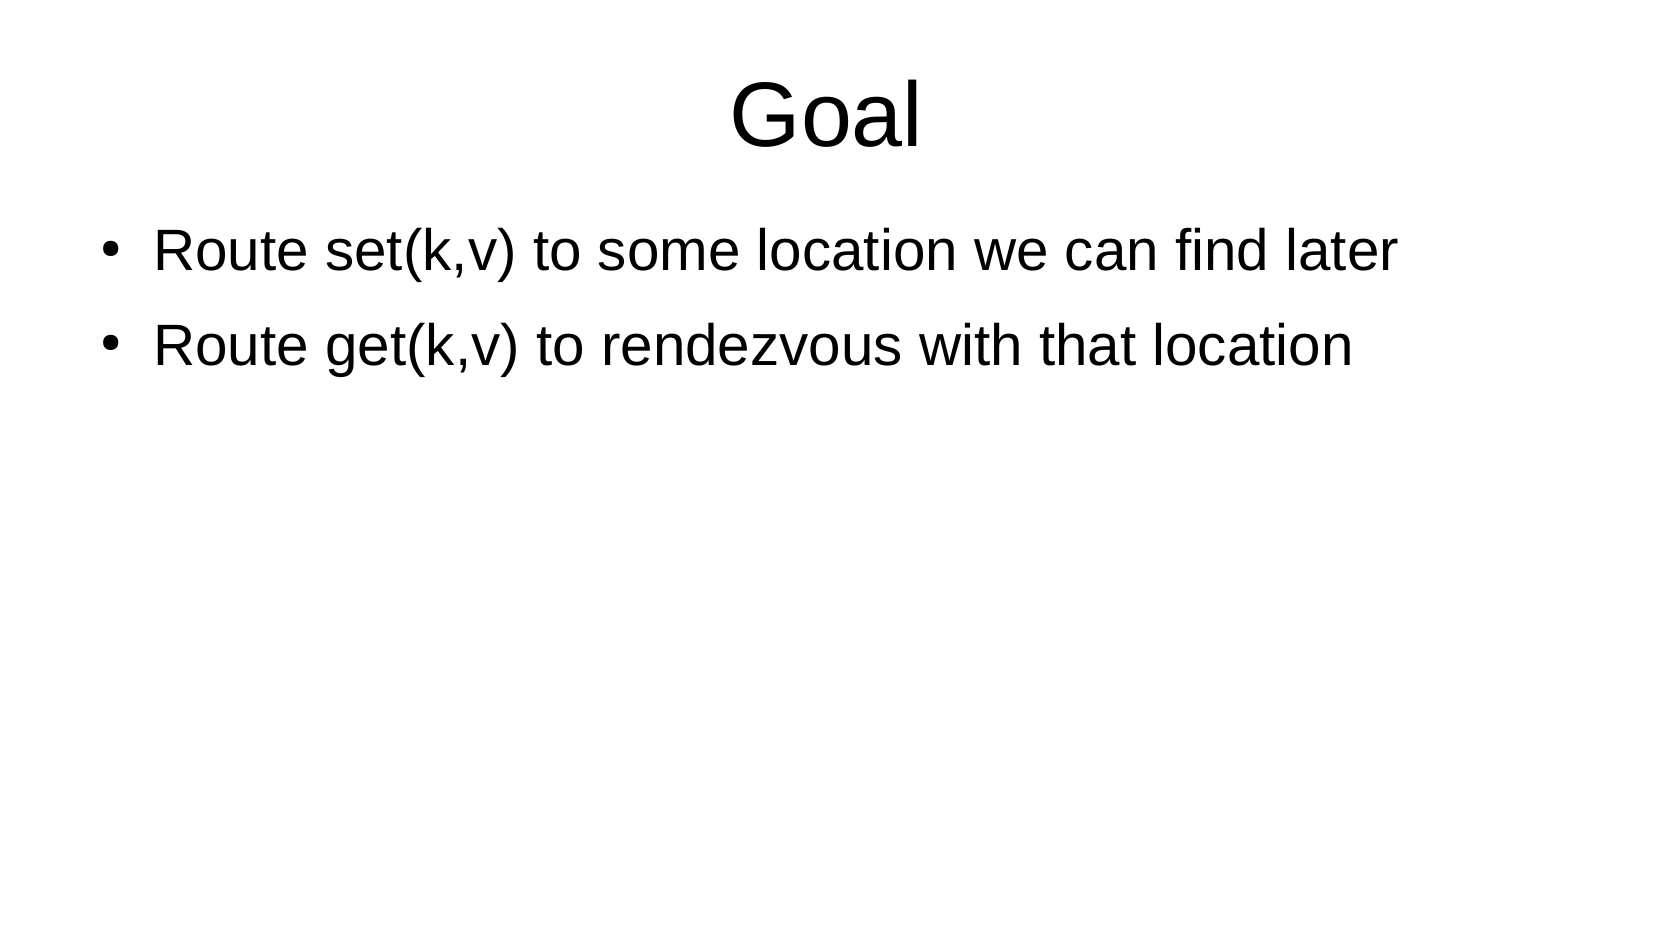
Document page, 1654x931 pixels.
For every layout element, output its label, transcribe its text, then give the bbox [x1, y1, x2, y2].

list Route set(k,v) to some location we can find later Route get(k,v) to rendezvous with that location [82, 217, 1571, 758]
title Goal [82, 37, 1571, 193]
